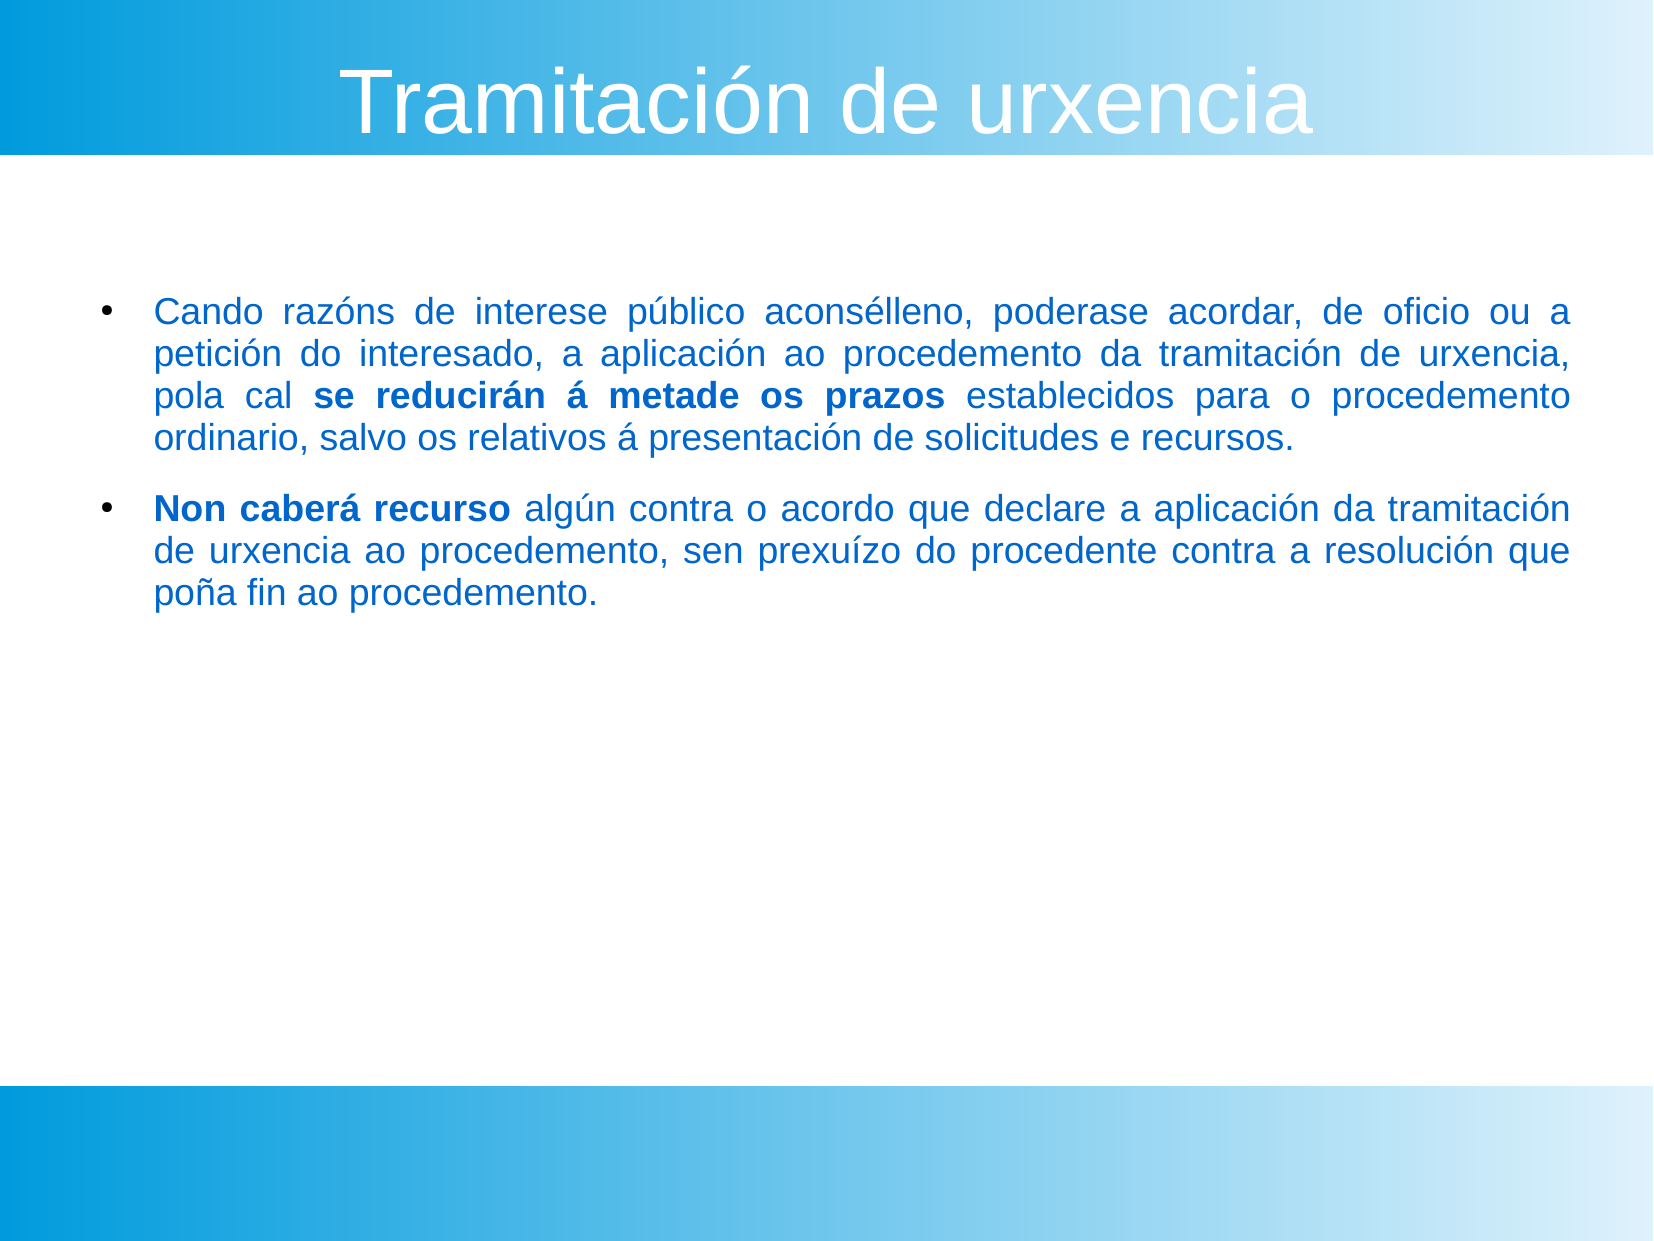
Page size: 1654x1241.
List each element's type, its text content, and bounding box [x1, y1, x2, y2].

title Tramitación de urxencia [82, 49, 1571, 155]
list Cando razóns de interese público aconsélleno, poderase acordar, de oficio ou a petición do interesado, a aplicación ao procedemento da tramitación de urxencia, pola cal se reducirán á metade os prazos establecidos para o procedemento ordinario, salvo os relativos á presentación de solicitudes e recursos. Non caberá recurso algún contra o acordo que declare a aplicación da tramitación de urxencia ao procedemento, sen prexuízo do procedente contra a resolución que poña fin ao procedemento. [82, 290, 1571, 1010]
